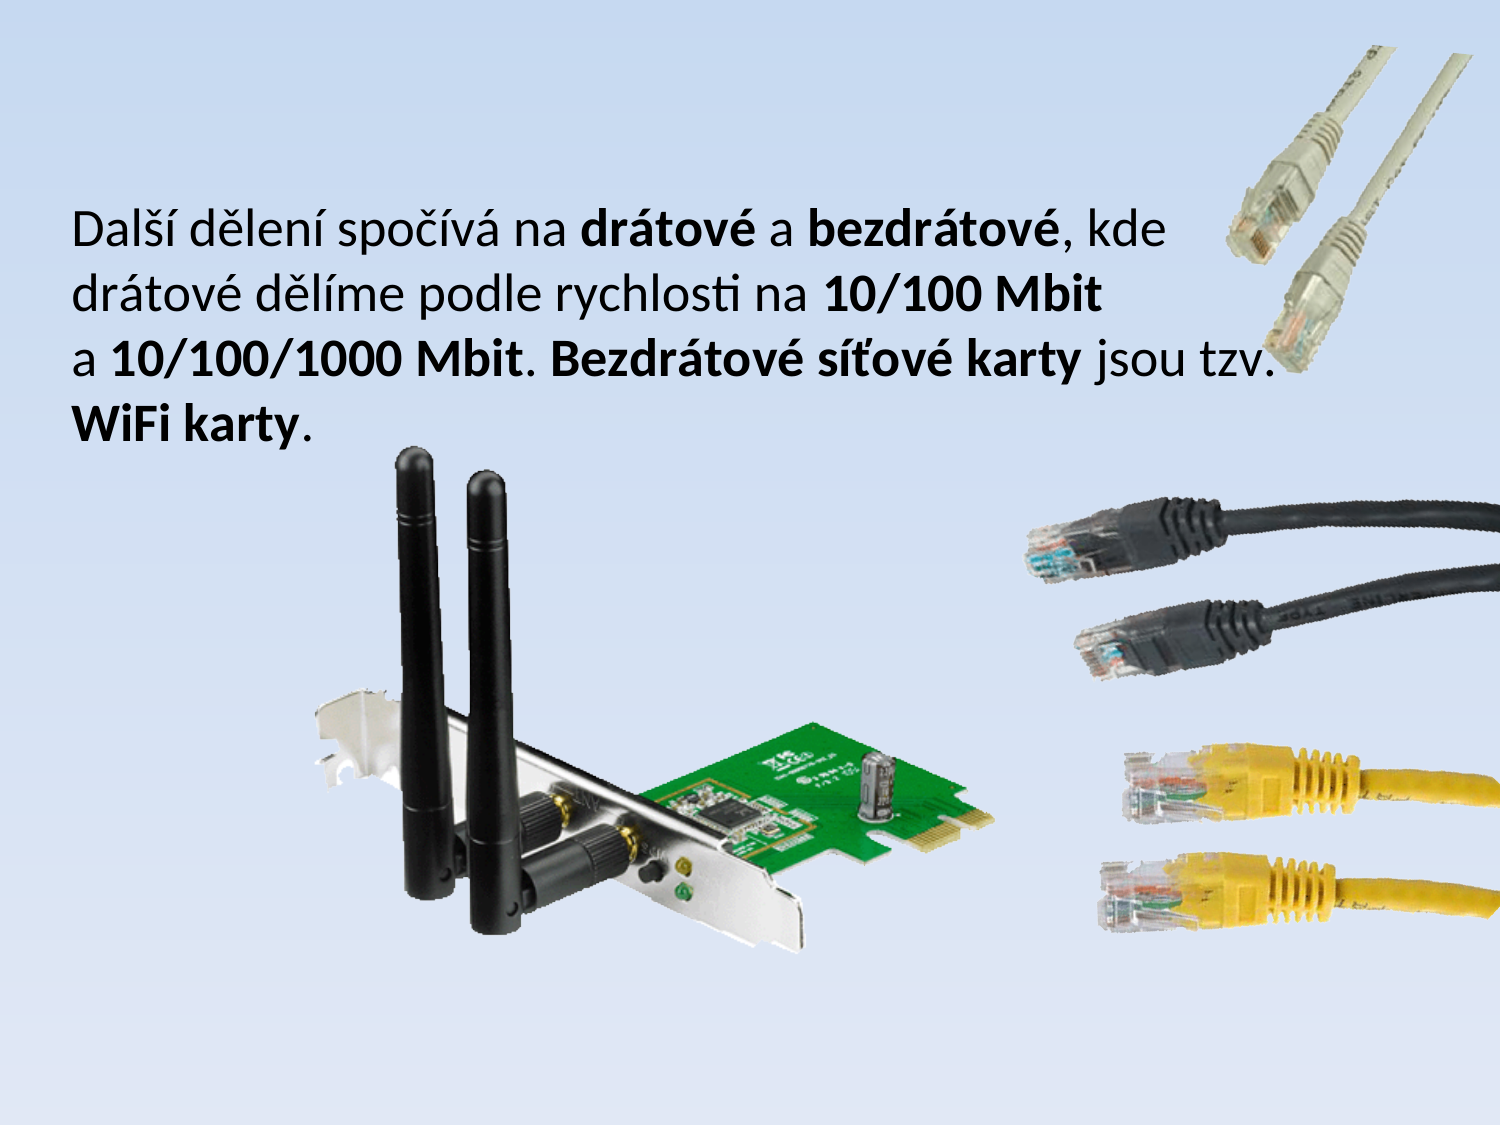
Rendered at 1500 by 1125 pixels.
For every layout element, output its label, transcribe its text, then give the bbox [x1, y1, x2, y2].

picture [265, 19, 1500, 1125]
list Další dělení spočívá na drátové a bezdrátové, kde drátové dělíme podle rychlosti na 10/100 Mbit a 10/100/1000 Mbit. Bezdrátové síťové karty jsou tzv. WiFi karty. [0, 184, 1351, 928]
